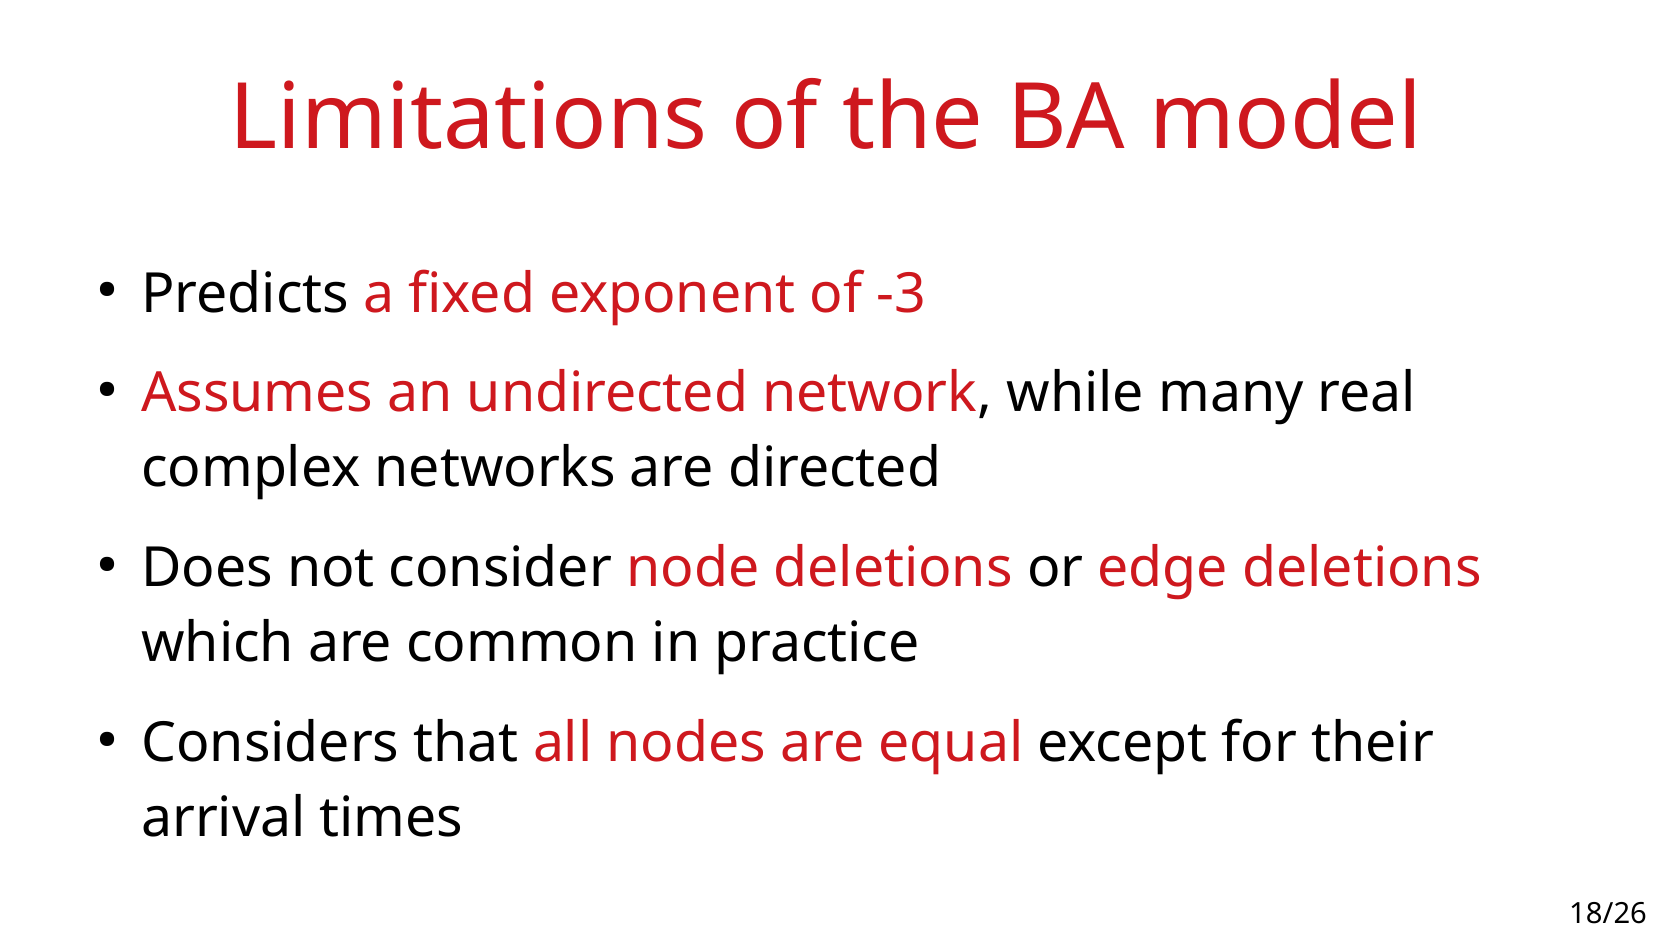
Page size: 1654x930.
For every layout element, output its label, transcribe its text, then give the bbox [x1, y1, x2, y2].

title Limitations of the BA model [82, 1, 1571, 225]
list Predicts a fixed exponent of -3 Assumes an undirected network, while many real complex networks are directed Does not consider node deletions or edge deletions which are common in practice Considers that all nodes are equal except for their arrival times [82, 252, 1571, 856]
